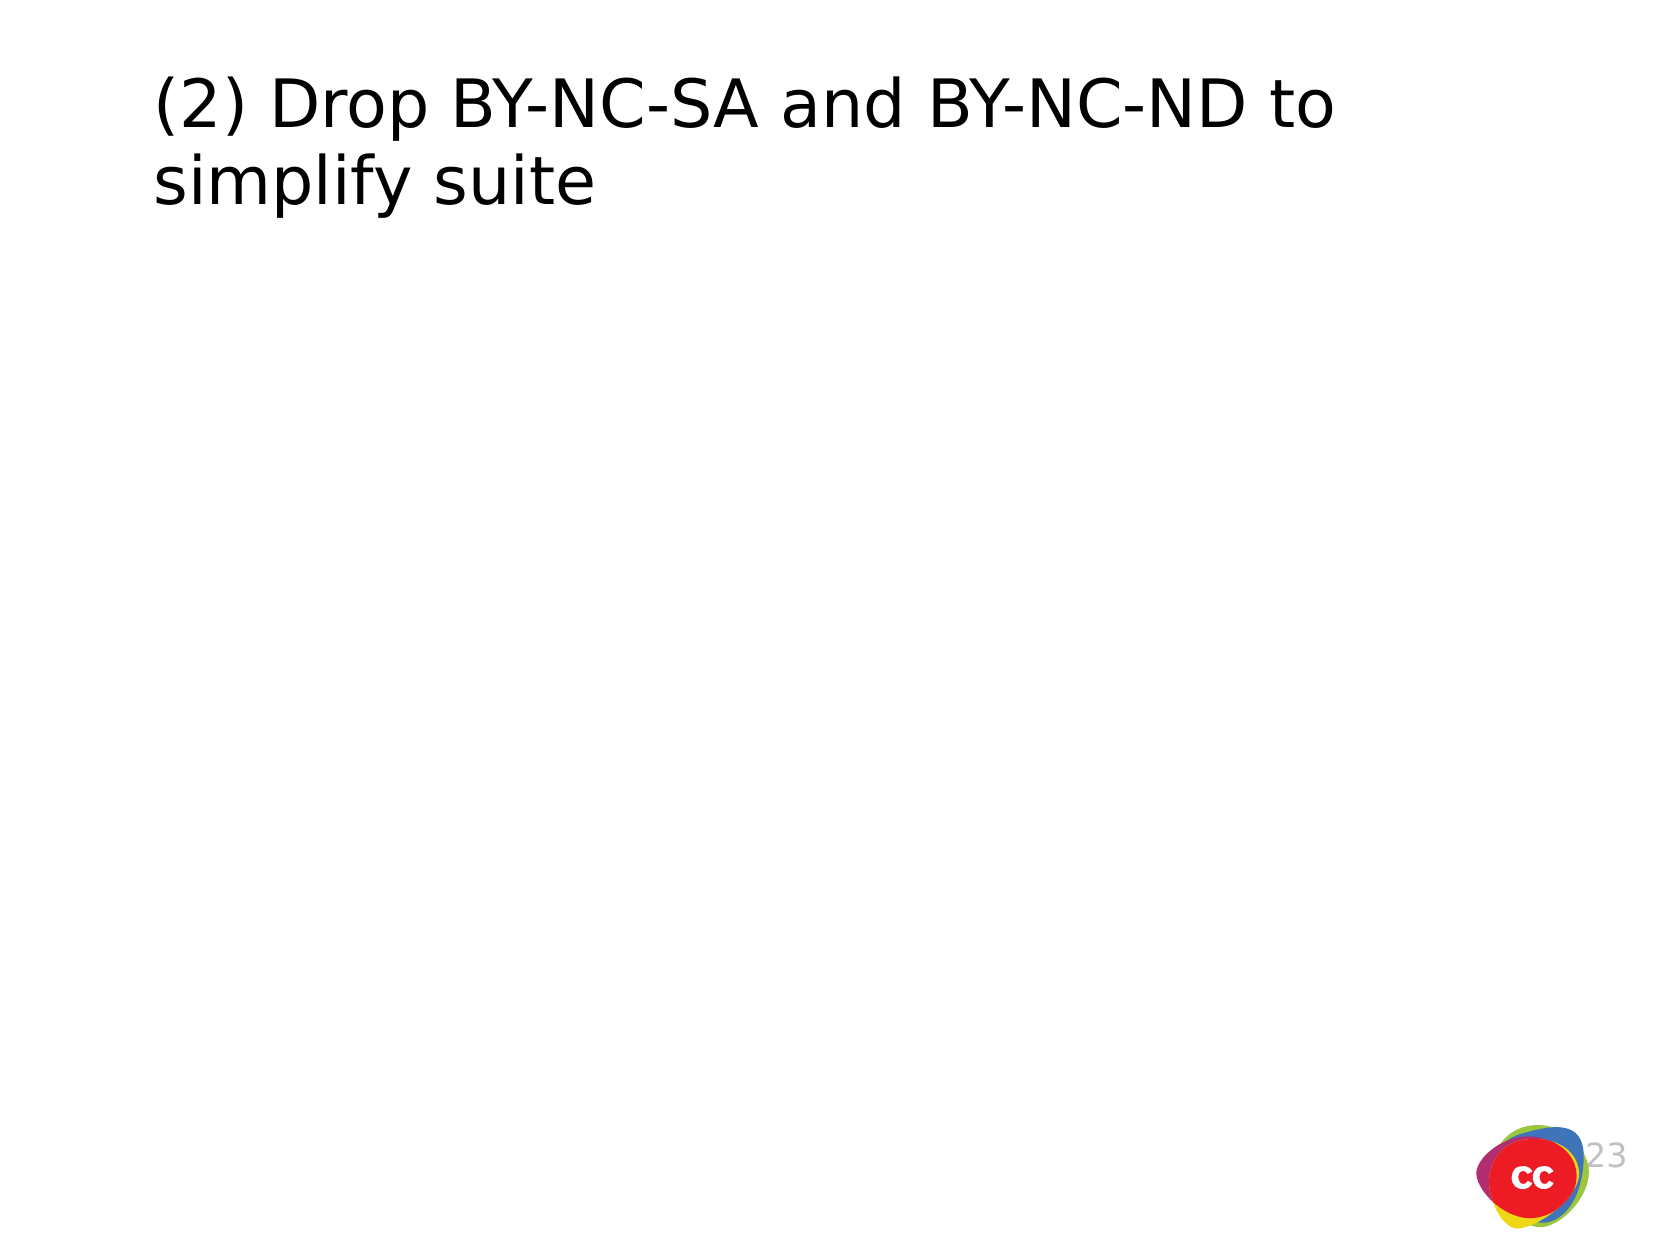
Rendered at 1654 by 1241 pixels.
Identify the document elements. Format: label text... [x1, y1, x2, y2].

list (2) Drop BY-NC-SA and BY-NC-ND to simplify suite [82, 65, 1571, 1062]
